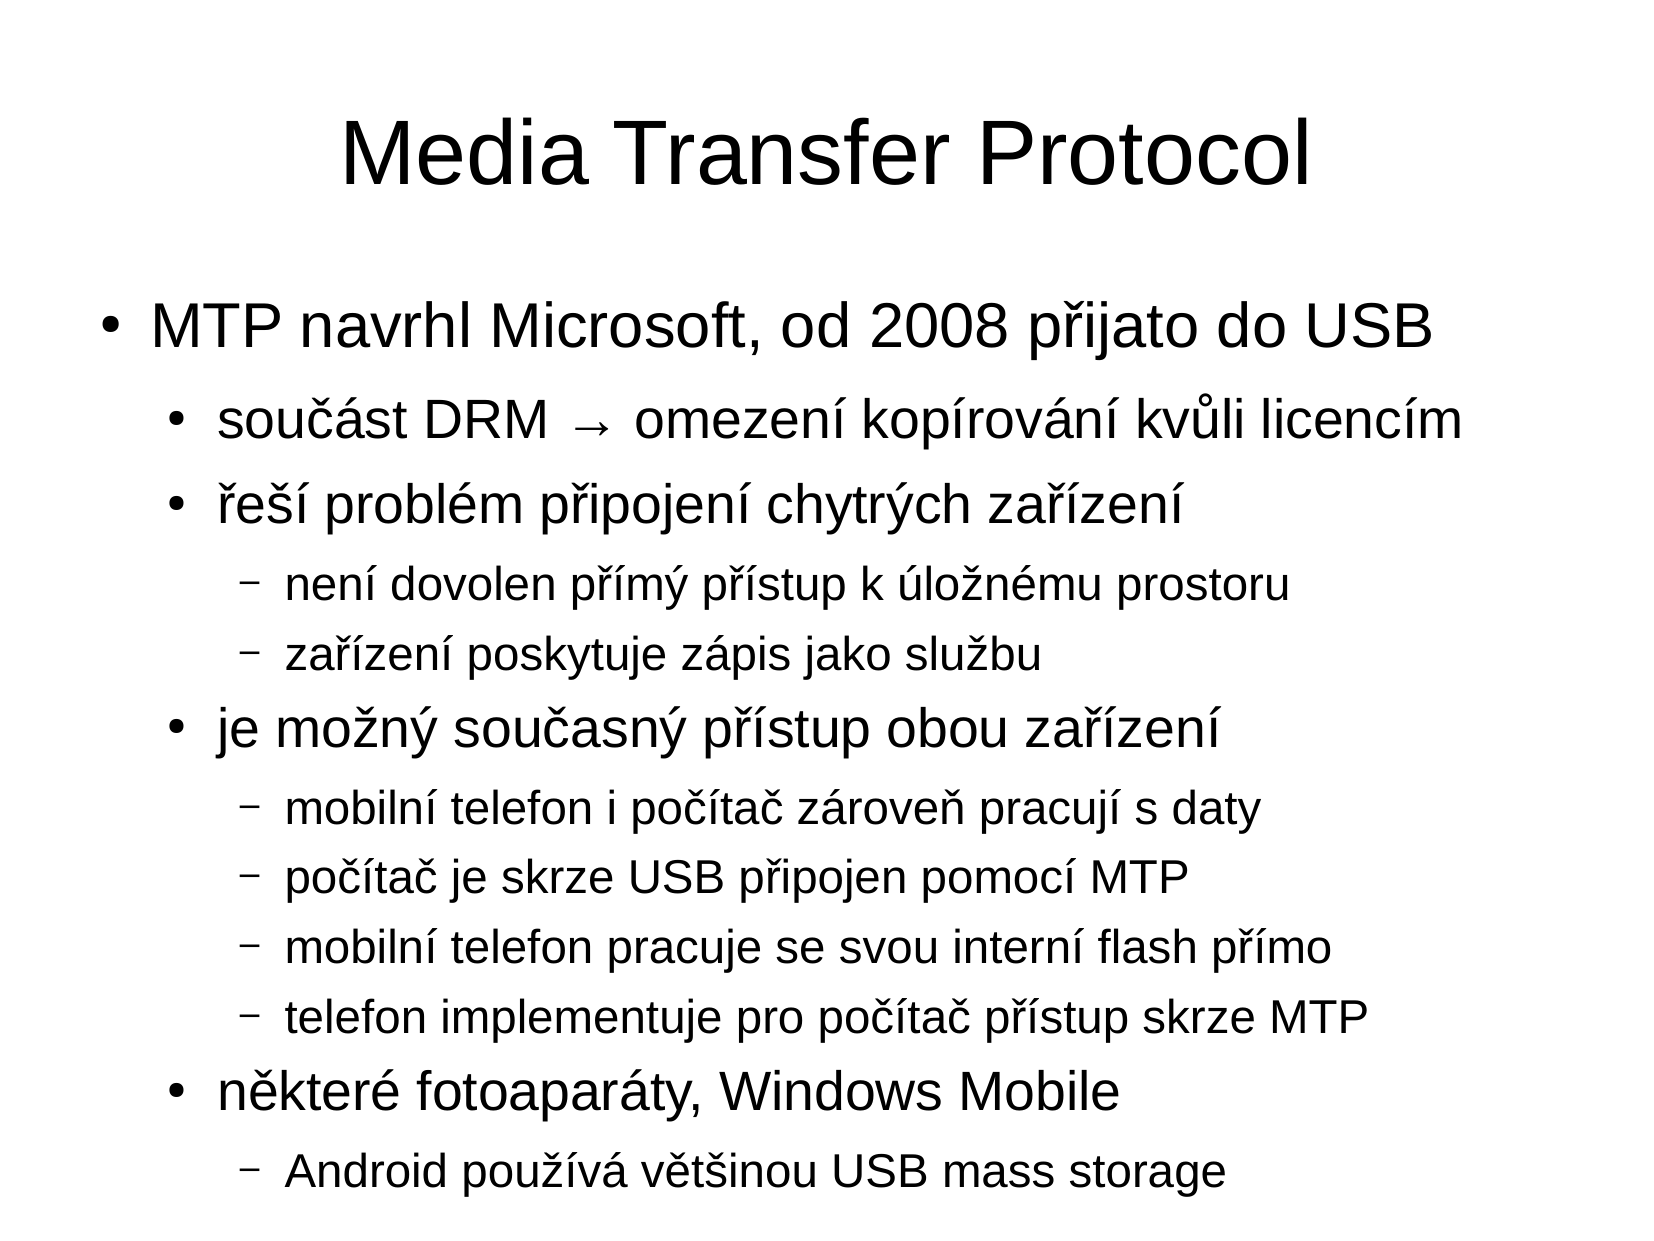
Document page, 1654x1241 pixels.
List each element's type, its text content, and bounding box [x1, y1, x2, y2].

list MTP navrhl Microsoft, od 2008 přijato do USB součást DRM → omezení kopírování kvůli licencím řeší problém připojení chytrých zařízení není dovolen přímý přístup k úložnému prostoru zařízení poskytuje zápis jako službu je možný současný přístup obou zařízení mobilní telefon i počítač zároveň pracují s daty počítač je skrze USB připojen pomocí MTP mobilní telefon pracuje se svou interní flash přímo telefon implementuje pro počítač přístup skrze MTP některé fotoaparáty, Windows Mobile Android používá většinou USB mass storage [82, 290, 1571, 1205]
title Media Transfer Protocol [82, 49, 1571, 257]
